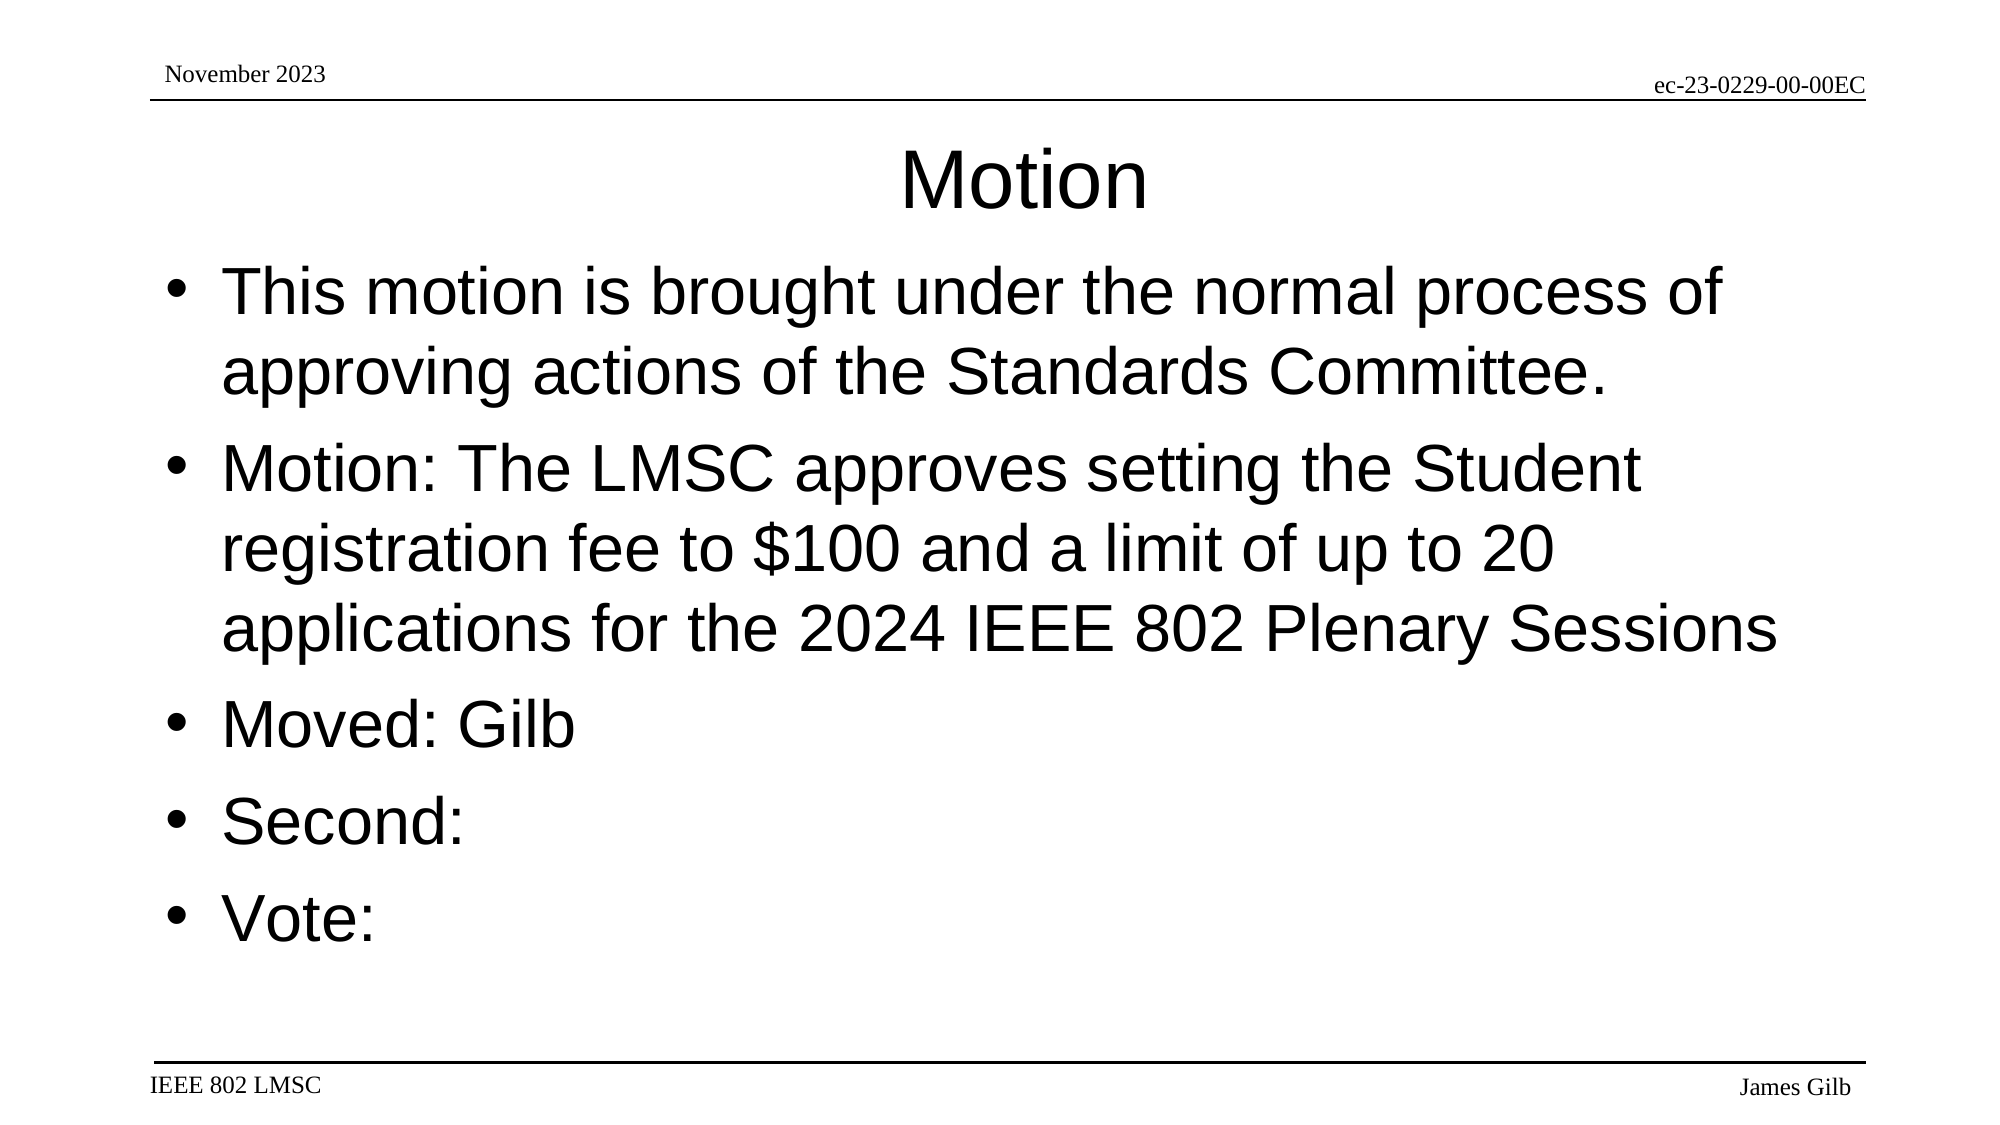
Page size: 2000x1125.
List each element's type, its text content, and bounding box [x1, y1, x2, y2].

title Motion [149, 112, 1900, 238]
list This motion is brought under the normal process of approving actions of the Standards Committee. Motion: The LMSC approves setting the Student registration fee to $100 and a limit of up to 20 applications for the 2024 IEEE 802 Plenary Sessions Moved: Gilb Second: Vote: [149, 239, 1900, 1051]
